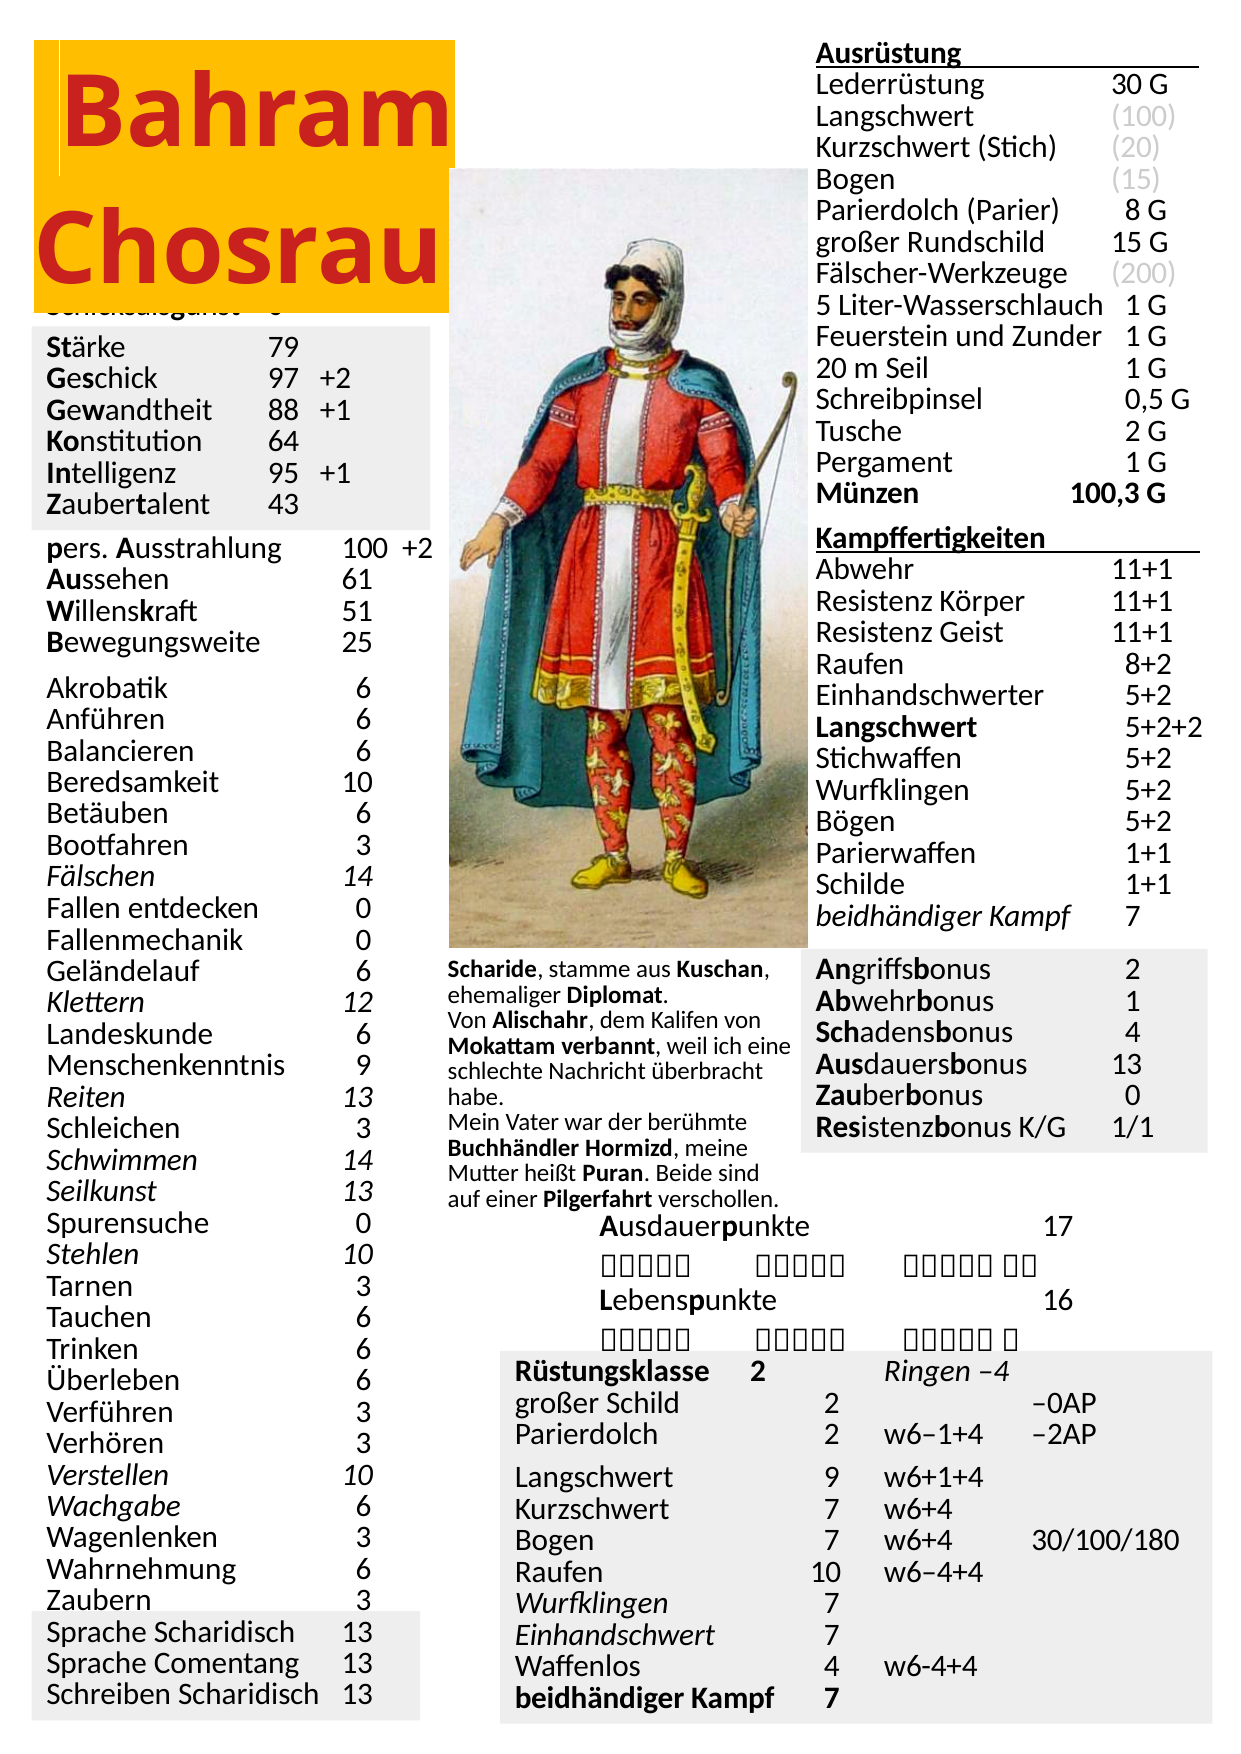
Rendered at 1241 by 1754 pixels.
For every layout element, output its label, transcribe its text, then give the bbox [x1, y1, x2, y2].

text_box Kampffertigkeiten Abwehr 11+1 Resistenz Körper 11+1 Resistenz Geist 11+1 Raufen 8+2 Einhandschwerter 5+2 Langschwert 5+2+2 Stichwaffen 5+2 Wurfklingen 5+2 Bögen 5+2 Parierwaffen 1+1 Schilde 1+1 beidhändiger Kampf 7 [808, 517, 1220, 939]
text_box Ausrüstung Lederrüstung 30 G Langschwert (100) Kurzschwert (Stich) (20) Bogen (15) Parierdolch (Parier) 8 G großer Rundschild 15 G Fälscher-Werkzeuge (200) 5 Liter-Wasserschlauch 1 G Feuerstein und Zunder 1 G 20 m Seil 1 G Schreibpinsel 0,5 G Tusche 2 G Pergament 1 G Münzen 100,3 G [800, 32, 1221, 516]
picture [449, 168, 808, 948]
text_box Bahram Chosrau [18, 32, 824, 165]
text_box Stärke 79 Geschick 97 +2 Gewandtheit 88 +1 Konstitution 64 Intelligenz 95 +1 Zaubertalent 43 [31, 326, 431, 527]
text_box Rüstungsklasse 2 Ringen –4 großer Schild 2 –0AP Parierdolch 2 w6–1+4 –2AP Langschwert 9 w6+1+4 Kurzschwert 7 w6+4 Bogen 7 w6+4 30/100/180 Raufen 10 w6–4+4 Wurfklingen 7 Einhandschwert 7 Waffenlos 4 w6-4+4 beidhändiger Kampf 7 [500, 1350, 1213, 1722]
text_box Ausdauerpunkte 17     Lebenspunkte 16     [584, 1205, 1211, 1351]
text_box Akrobatik 6 Anführen 6 Balancieren 6 Beredsamkeit 10 Betäuben 6 Bootfahren 3 Fälschen 14 Fallen entdecken 0 Fallenmechanik 0 Geländelauf 6 Klettern 12 Landeskunde 6 Menschenkenntnis 9 Reiten 13 Schleichen 3 Schwimmen 14 Seilkunst 13 Spurensuche 0 Stehlen 10 Tarnen 3 Tauchen 6 Trinken 6 Überleben 6 Verführen 3 Verhören 3 Verstellen 10 Wachgabe 6 Wagenlenken 3 Wahrnehmung 6 Zaubern 3 [31, 668, 421, 1620]
text_box Mittelschicht, 174 cm, 69 kg, 22 Jahre, Rechtshänder Ortskenntnis Kuschan/Städte Grad 1 Erfahrungspunkte 0 Schicksalsgunst 0 [31, 165, 449, 330]
text_box pers. Ausstrahlung 100 +2 Aussehen 61 Willenskraft 51 Bewegungsweite 25 [31, 527, 449, 668]
text_box Scharide, stamme aus Kuschan, ehemaliger Diplomat. Von Alischahr, dem Kalifen von Mokattam verbannt, weil ich eine schlechte Nachricht überbracht habe. Mein Vater war der berühmte Buchhändler Hormizd, meine Mutter heißt Puran. Beide sind auf einer Pilgerfahrt verschollen. [432, 951, 809, 1217]
text_box Angriffsbonus 2 Abwehrbonus 1 Schadensbonus 4 Ausdauersbonus 13 Zauberbonus 0 Resistenzbonus K/G 1/1 [800, 948, 1208, 1152]
text_box Sprache Scharidisch 13 Sprache Comentang 13 Schreiben Scharidisch 13 [31, 1620, 421, 1720]
